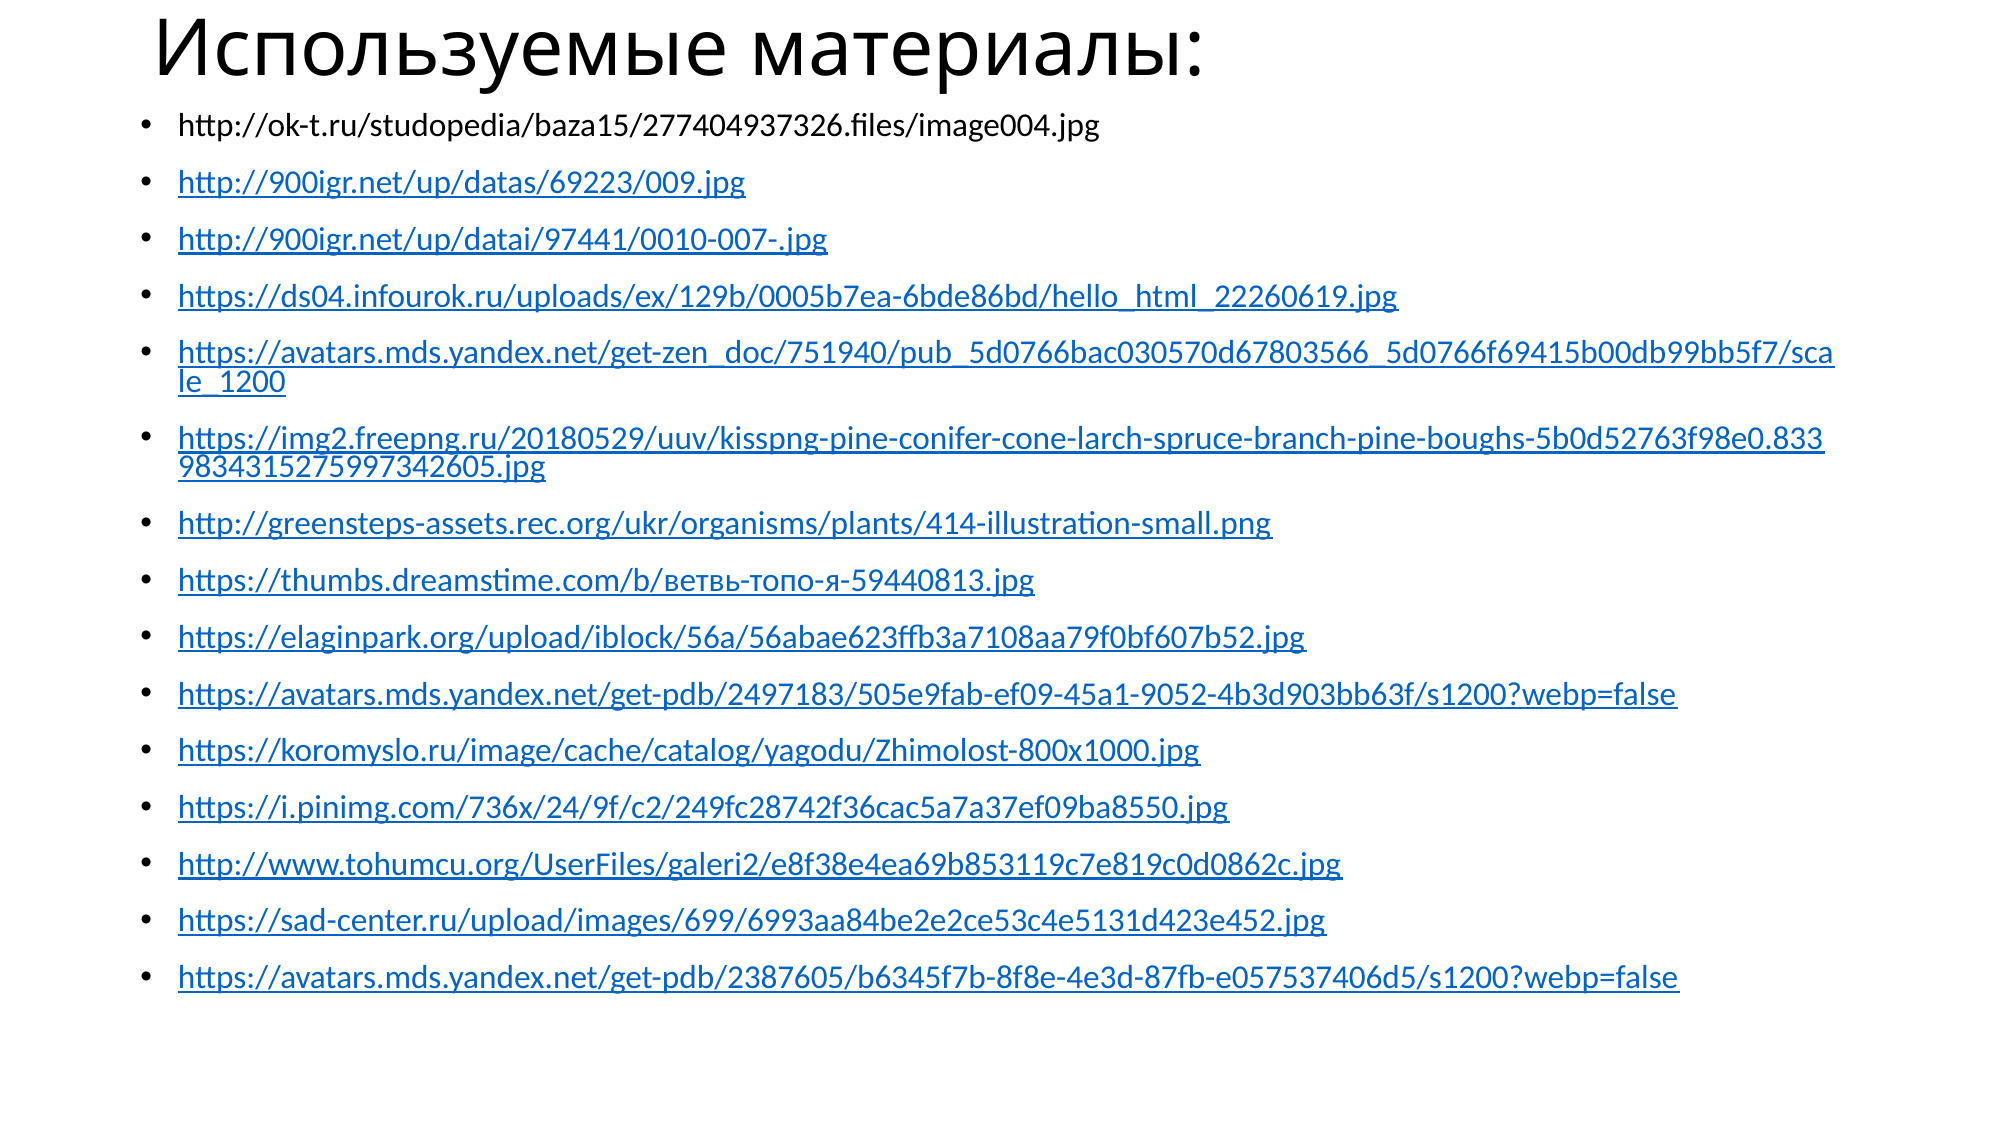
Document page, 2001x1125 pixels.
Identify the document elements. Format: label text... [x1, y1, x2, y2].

title Используемые материалы: [137, 0, 1863, 101]
list http://ok-t.ru/studopedia/baza15/277404937326.files/image004.jpg http://900igr.net/up/datas/69223/009.jpg http://900igr.net/up/datai/97441/0010-007-.jpg https://ds04.infourok.ru/uploads/ex/129b/0005b7ea-6bde86bd/hello_html_22260619.jpg https://avatars.mds.yandex.net/get-zen_doc/751940/pub_5d0766bac030570d67803566_5d0766f69415b00db99bb5f7/scale_1200 https://img2.freepng.ru/20180529/uuv/kisspng-pine-conifer-cone-larch-spruce-branch-pine-boughs-5b0d52763f98e0.8339834315275997342605.jpg http://greensteps-assets.rec.org/ukr/organisms/plants/414-illustration-small.png https://thumbs.dreamstime.com/b/ветвь-топо-я-59440813.jpg https://elaginpark.org/upload/iblock/56a/56abae623ffb3a7108aa79f0bf607b52.jpg https://avatars.mds.yandex.net/get-pdb/2497183/505e9fab-ef09-45a1-9052-4b3d903bb63f/s1200?webp=false https://koromyslo.ru/image/cache/catalog/yagodu/Zhimolost-800x1000.jpg https://i.pinimg.com/736x/24/9f/c2/249fc28742f36cac5a7a37ef09ba8550.jpg http://www.tohumcu.org/UserFiles/galeri2/e8f38e4ea69b853119c7e819c0d0862c.jpg https://sad-center.ru/upload/images/699/6993aa84be2e2ce53c4e5131d423e452.jpg https://avatars.mds.yandex.net/get-pdb/2387605/b6345f7b-8f8e-4e3d-87fb-e057537406d5/s1200?webp=false [125, 100, 1851, 1045]
